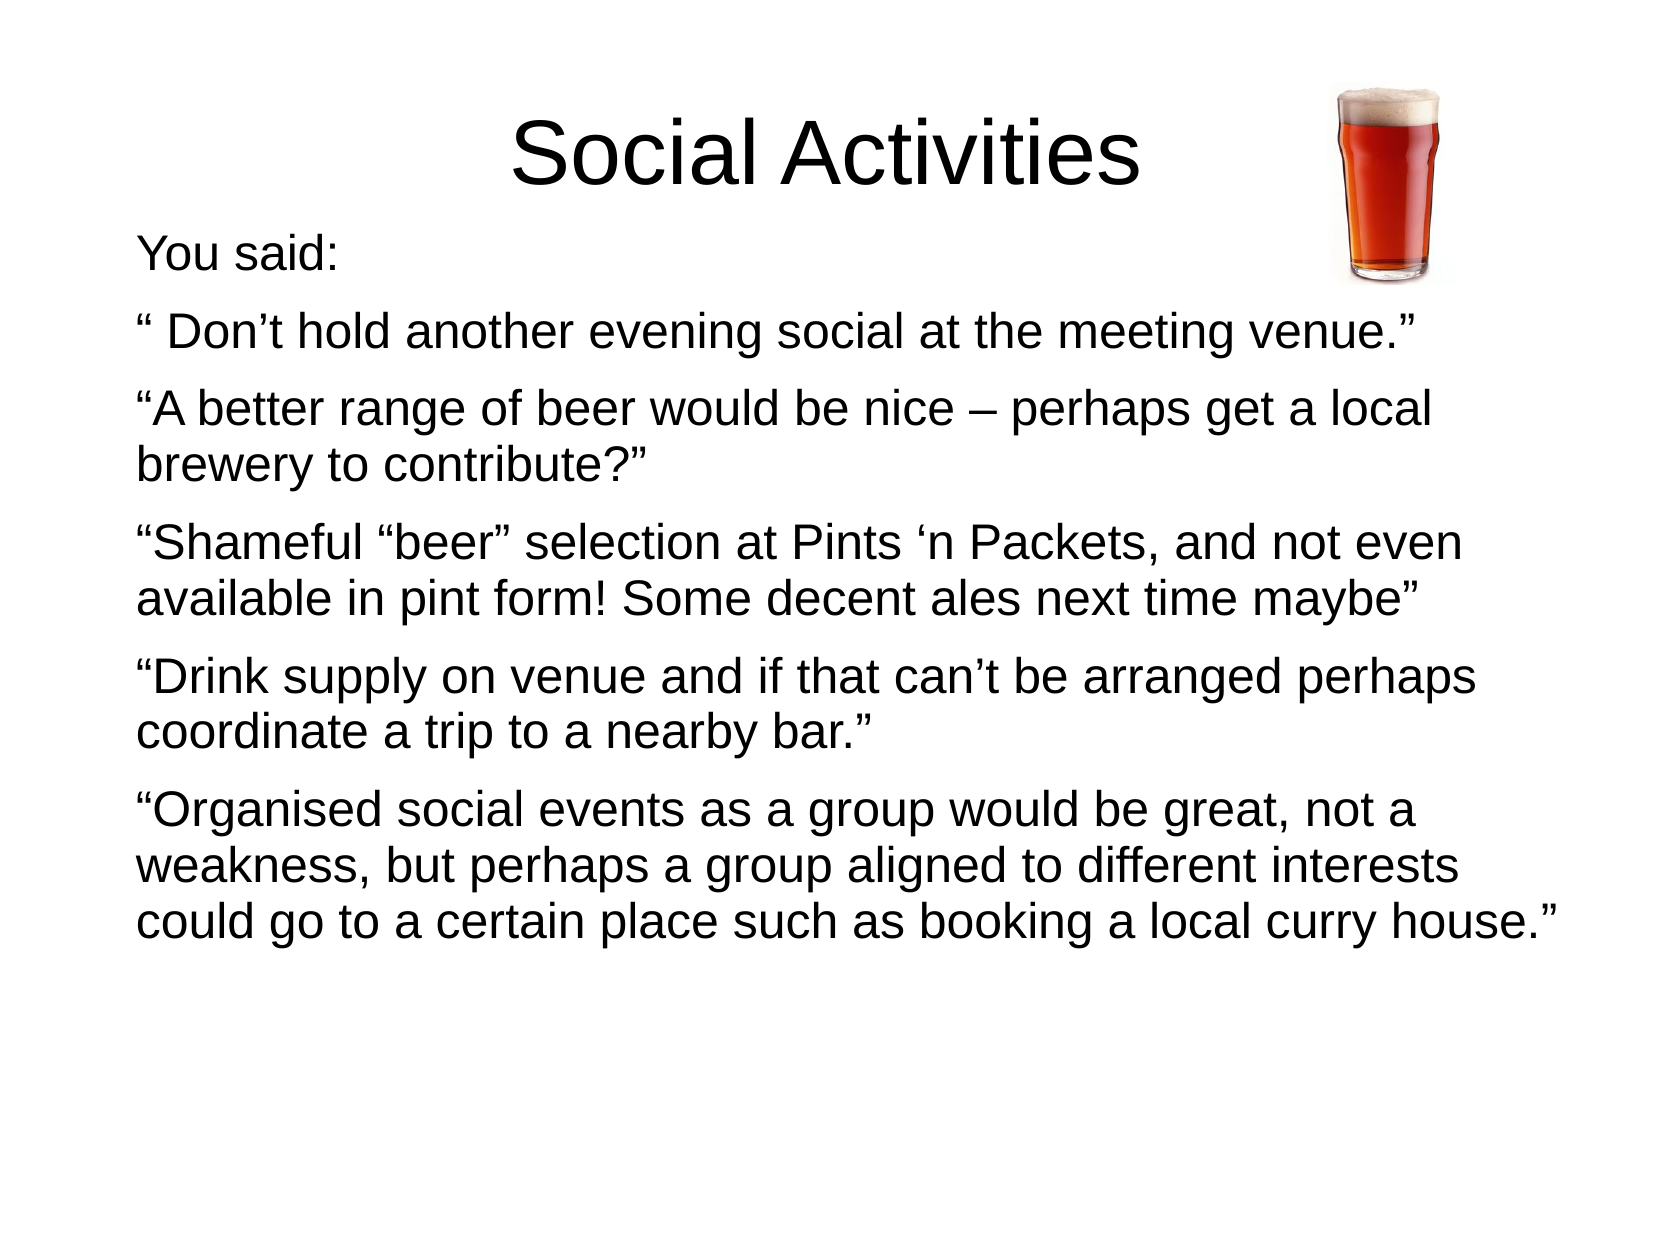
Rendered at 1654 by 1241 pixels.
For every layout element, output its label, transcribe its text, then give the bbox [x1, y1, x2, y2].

picture [1222, 82, 1561, 286]
title Social Activities [82, 49, 1571, 225]
list You said: “ Don’t hold another evening social at the meeting venue.” “A better range of beer would be nice – perhaps get a local brewery to contribute?” “Shameful “beer” selection at Pints ‘n Packets, and not even available in pint form! Some decent ales next time maybe” “Drink supply on venue and if that can’t be arranged perhaps coordinate a trip to a nearby bar.” “Organised social events as a group would be great, not a weakness, but perhaps a group aligned to different interests could go to a certain place such as booking a local curry house.” [82, 225, 1571, 961]
